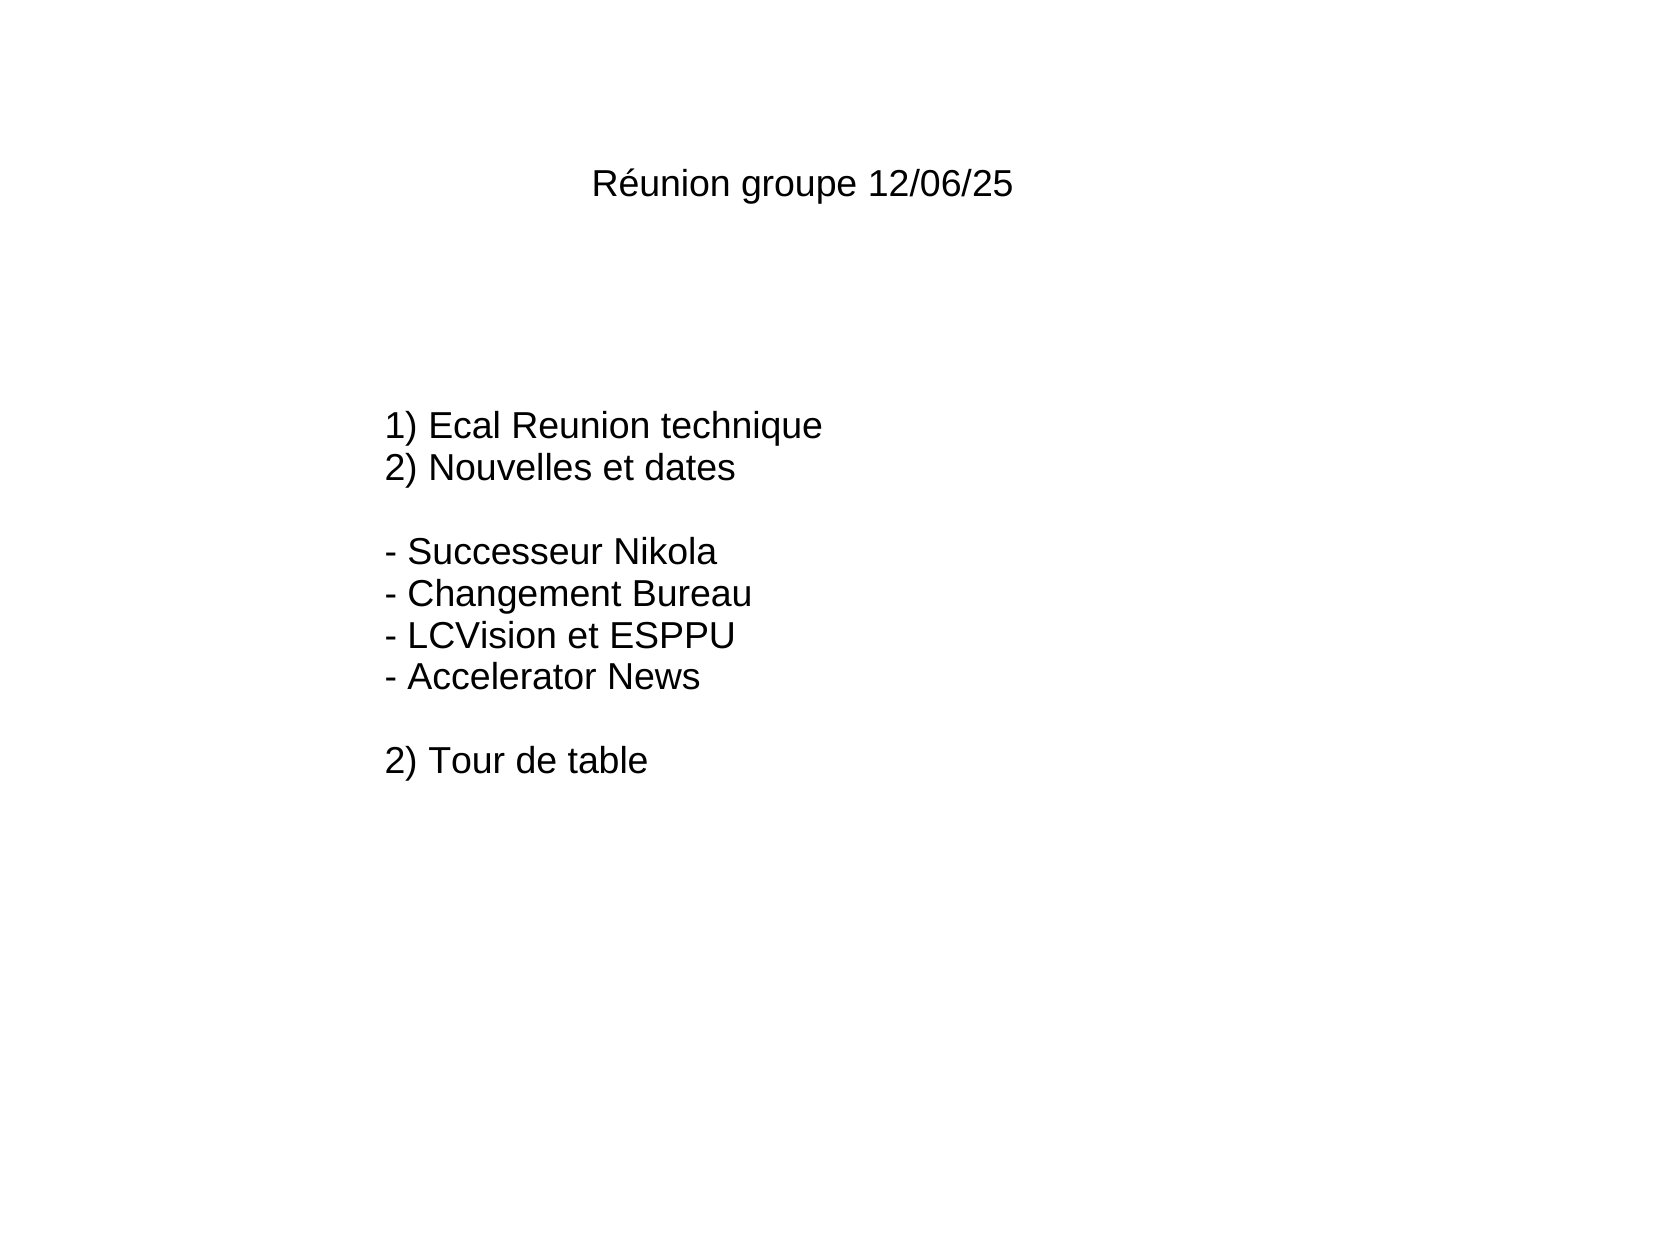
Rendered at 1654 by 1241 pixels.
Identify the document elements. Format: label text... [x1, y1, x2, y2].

text_box 1) Ecal Reunion technique 2) Nouvelles et dates - Successeur Nikola - Changement Bureau - LCVision et ESPPU - Accelerator News 2) Tour de table [369, 144, 1132, 370]
